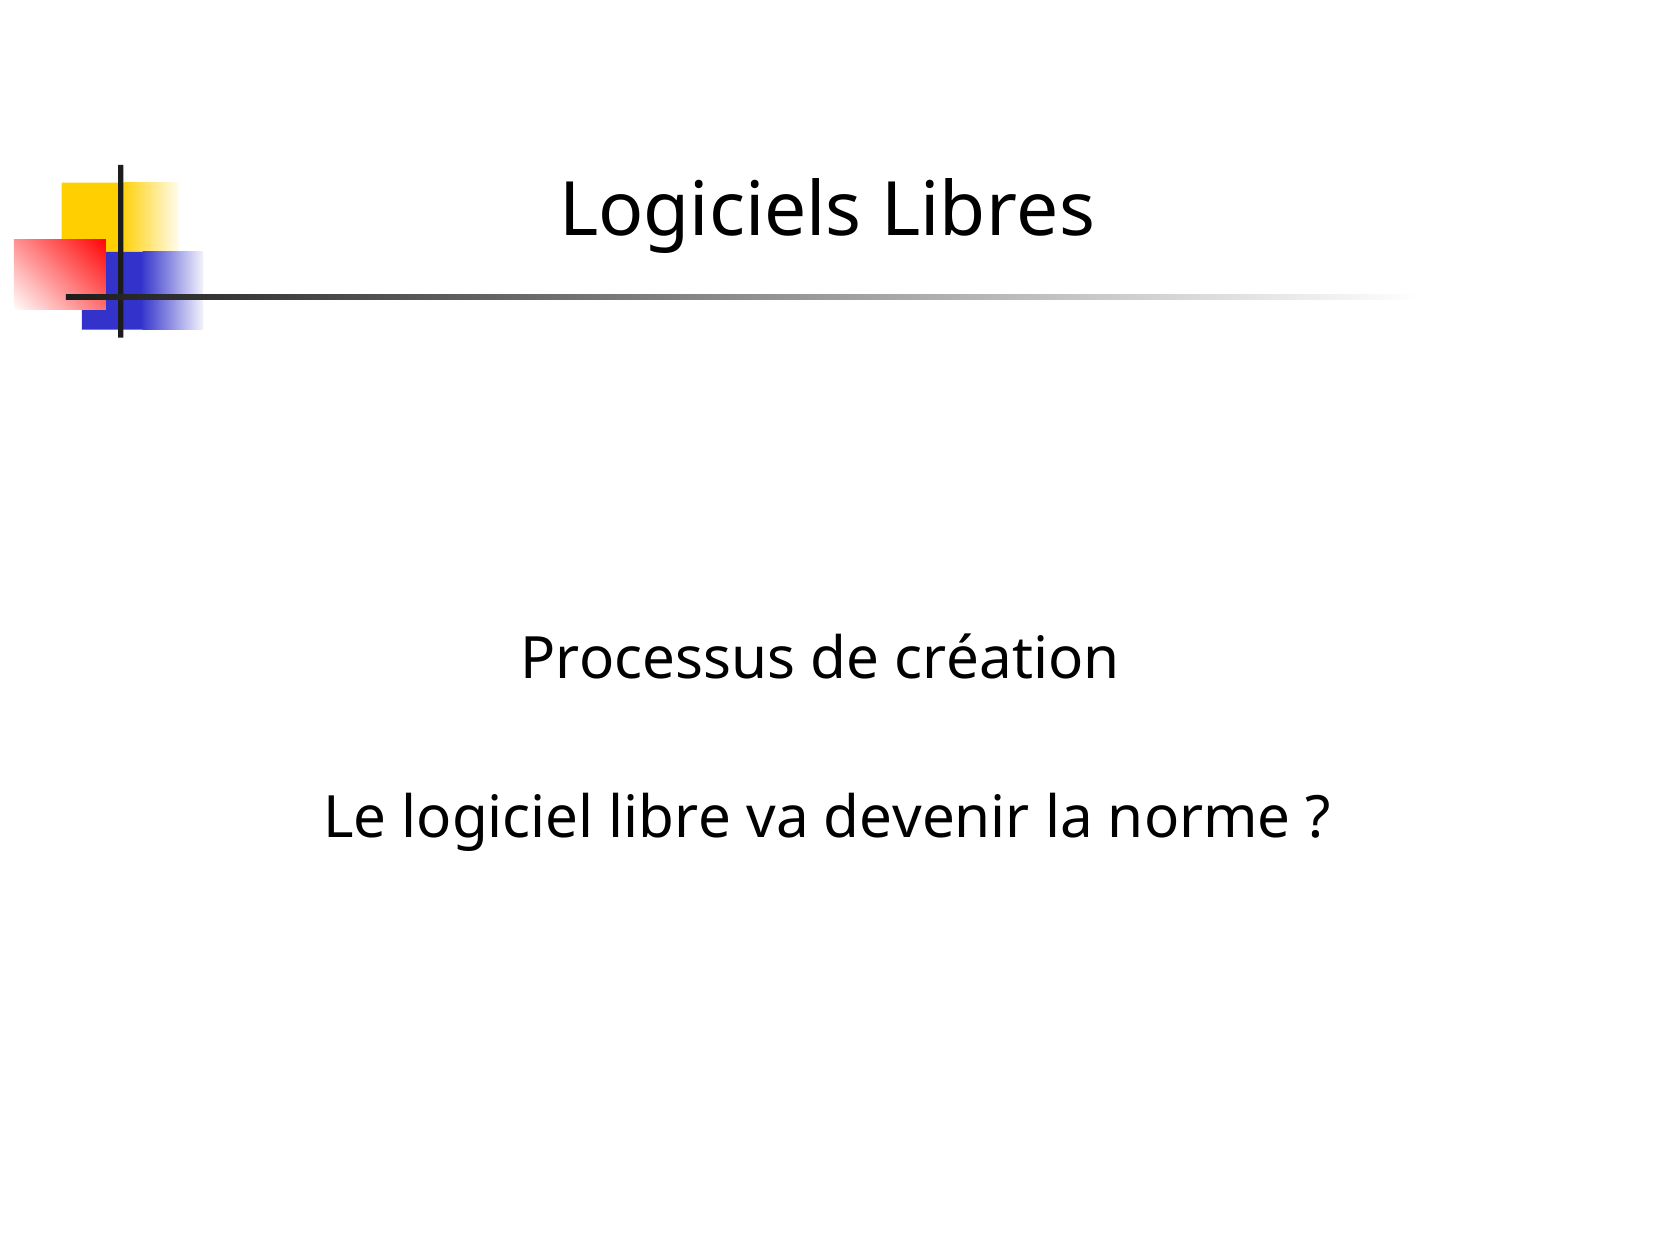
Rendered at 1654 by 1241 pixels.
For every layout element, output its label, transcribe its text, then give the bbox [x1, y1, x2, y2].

title Logiciels Libres [121, 102, 1534, 311]
subtitle Processus de création Le logiciel libre va devenir la norme ? [121, 344, 1534, 1127]
